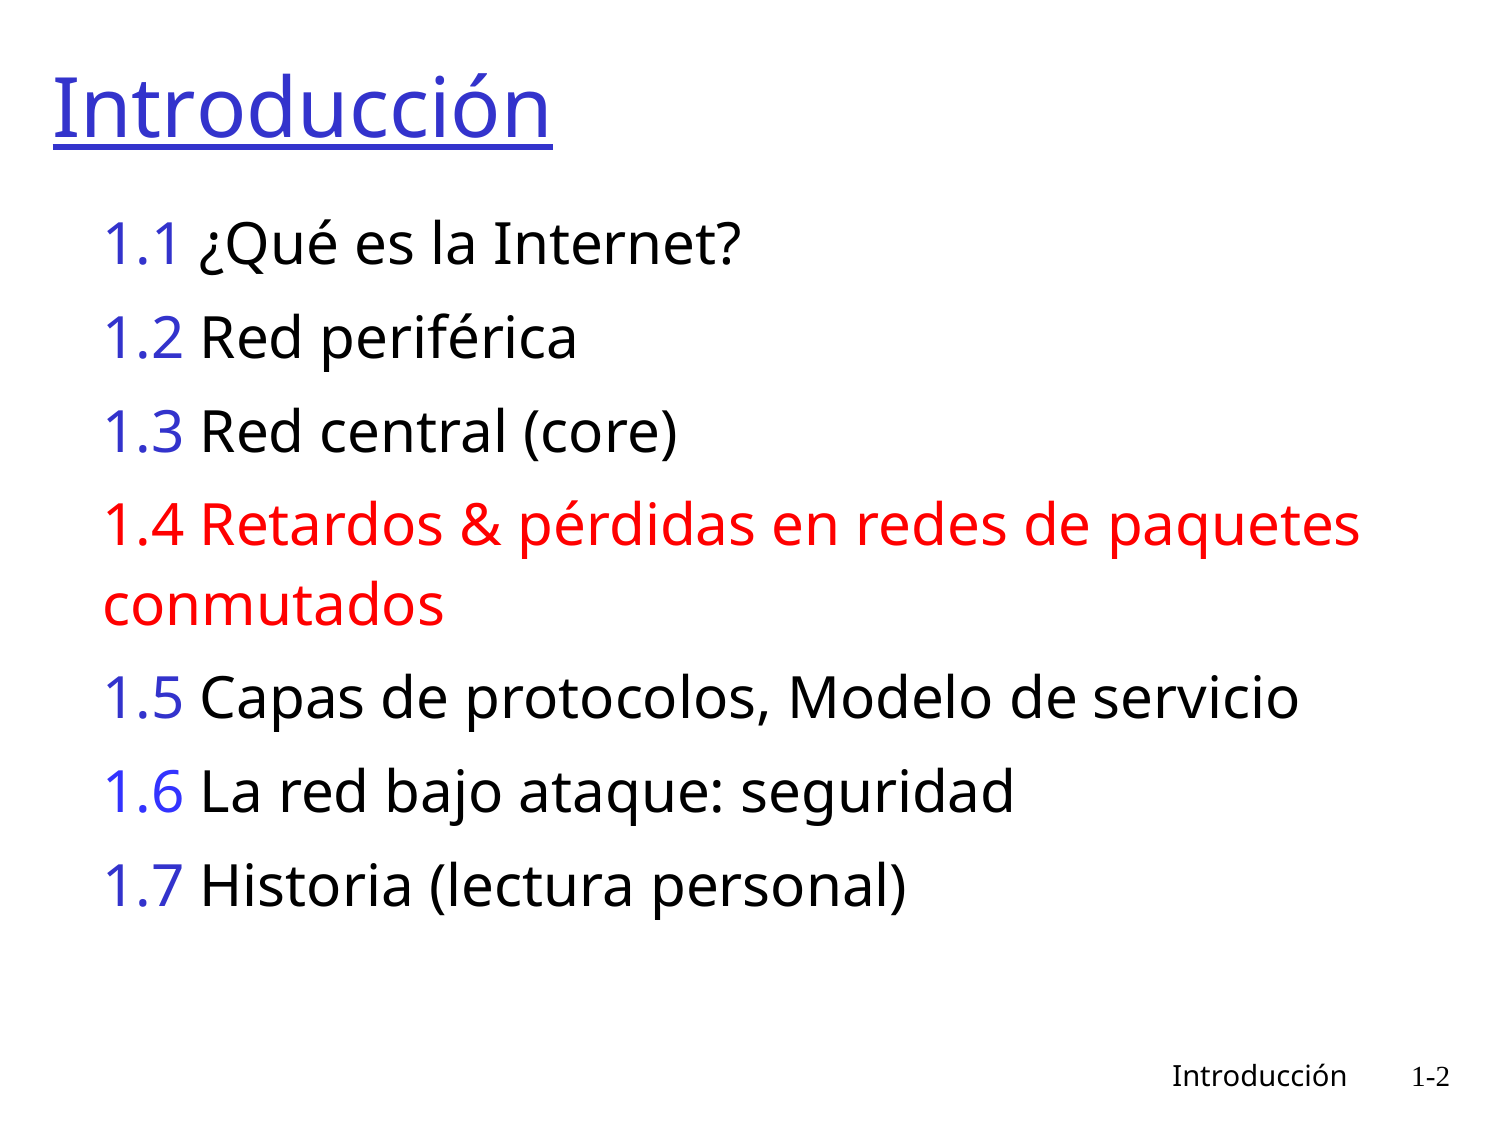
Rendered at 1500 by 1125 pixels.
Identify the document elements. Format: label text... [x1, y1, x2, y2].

text_box 1-<number> [1362, 1050, 1466, 1125]
list 1.1 ¿Qué es la Internet? 1.2 Red periférica 1.3 Red central (core) 1.4 Retardos & pérdidas en redes de paquetes conmutados 1.5 Capas de protocolos, Modelo de servicio 1.6 La red bajo ataque: seguridad 1.7 Historia (lectura personal) [87, 195, 1463, 1051]
text_box Introducción [887, 1051, 1362, 1125]
title Introducción [37, 23, 1463, 188]
